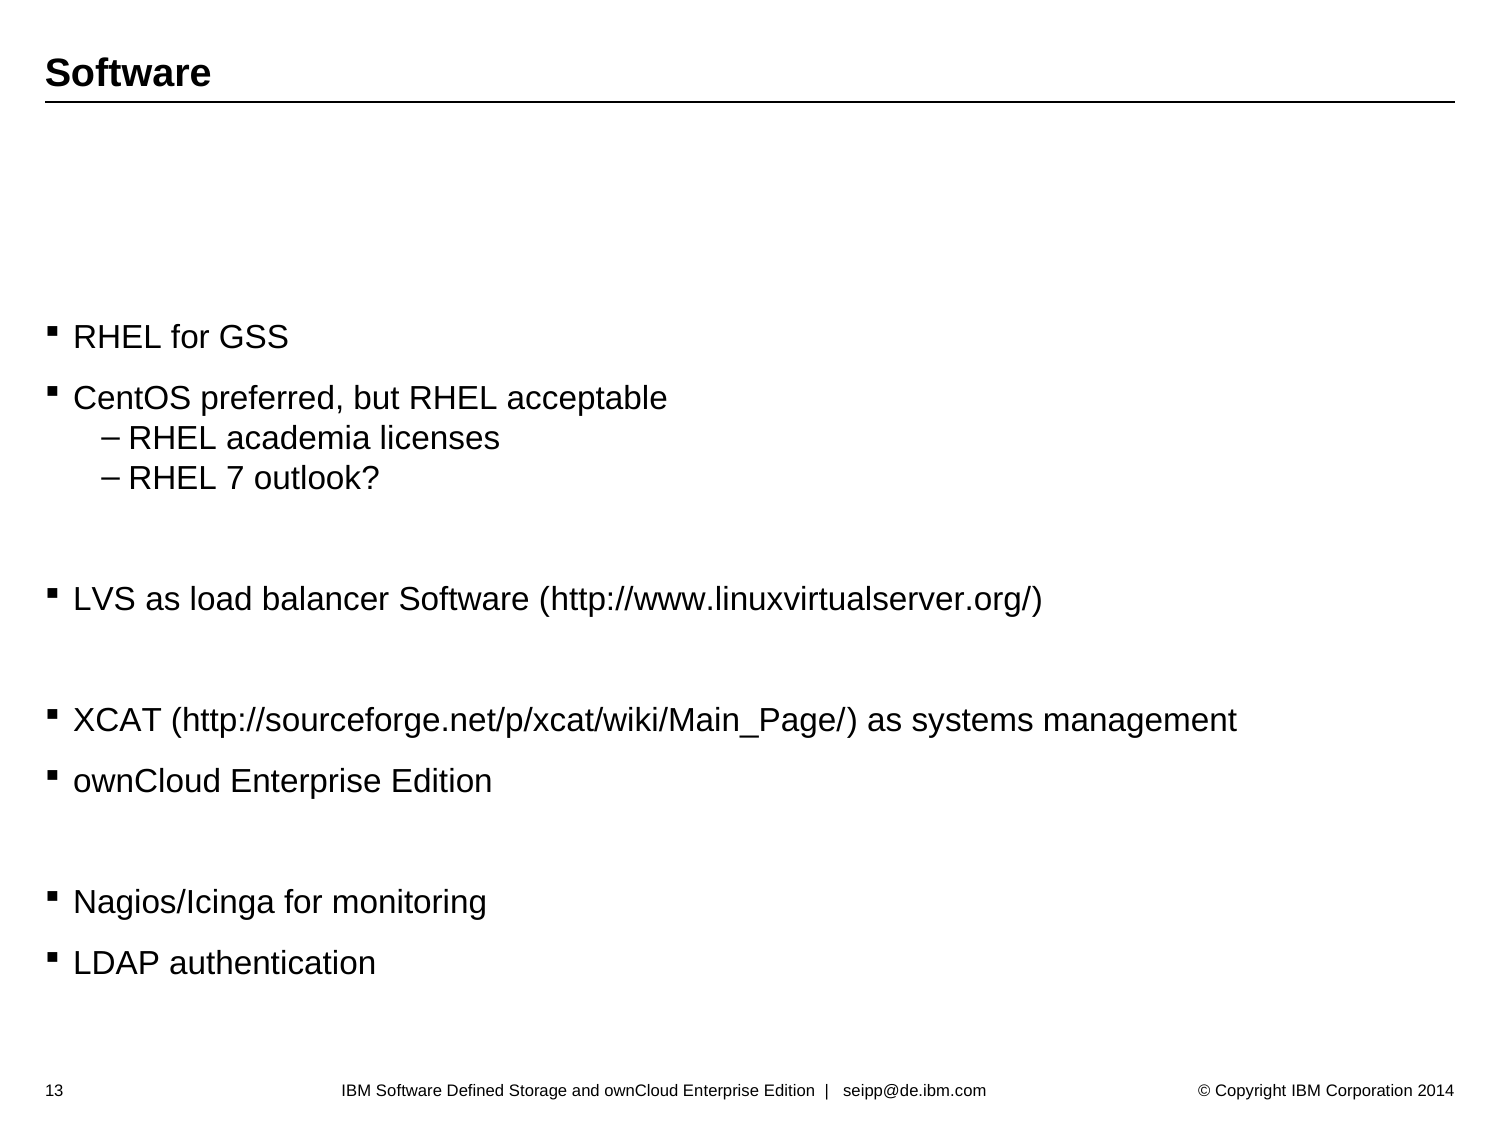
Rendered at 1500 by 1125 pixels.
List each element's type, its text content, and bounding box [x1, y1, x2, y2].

list RHEL for GSS CentOS preferred, but RHEL acceptable RHEL academia licenses RHEL 7 outlook? LVS as load balancer Software (http://www.linuxvirtualserver.org/) XCAT (http://sourceforge.net/p/xcat/wiki/Main_Page/) as systems management ownCloud Enterprise Edition Nagios/Icinga for monitoring LDAP authentication [29, 307, 1455, 1043]
title Software [29, 44, 1455, 99]
